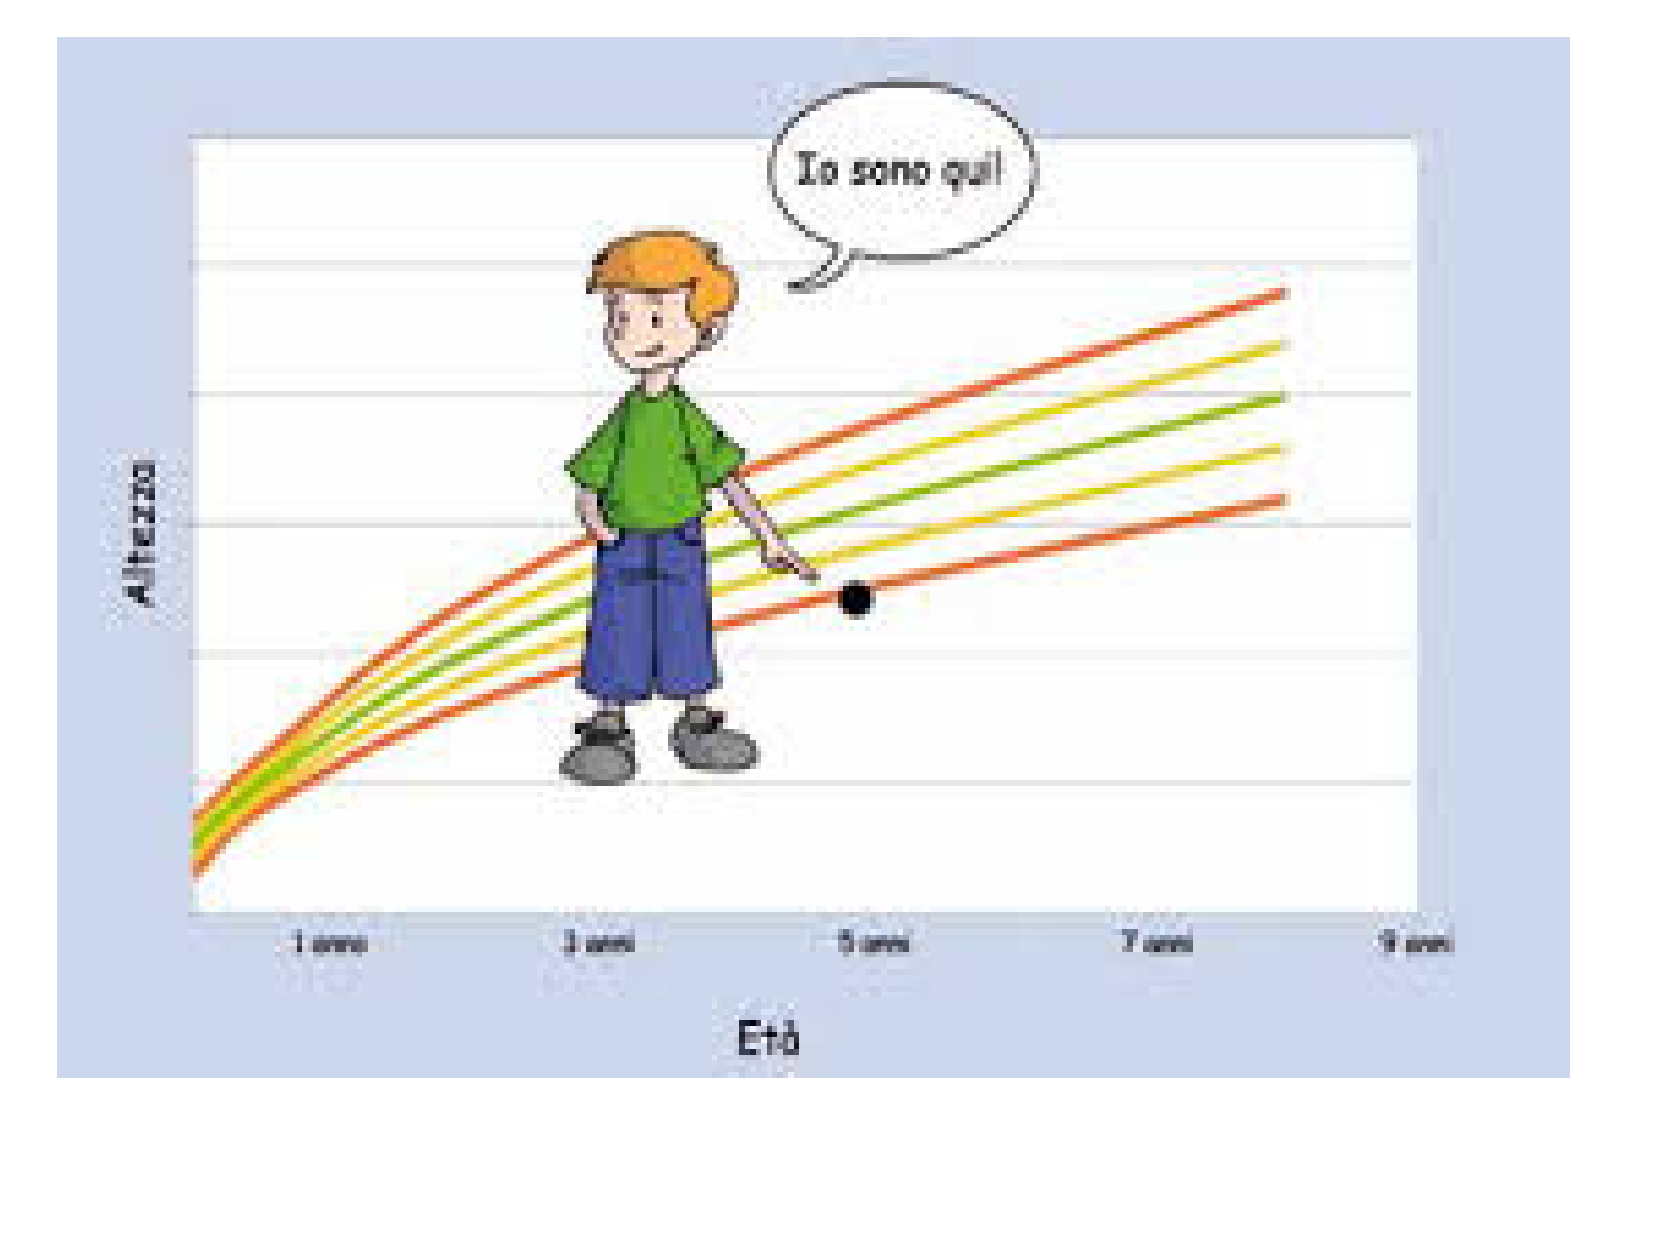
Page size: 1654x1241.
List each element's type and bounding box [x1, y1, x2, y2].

picture [57, 37, 1570, 1078]
